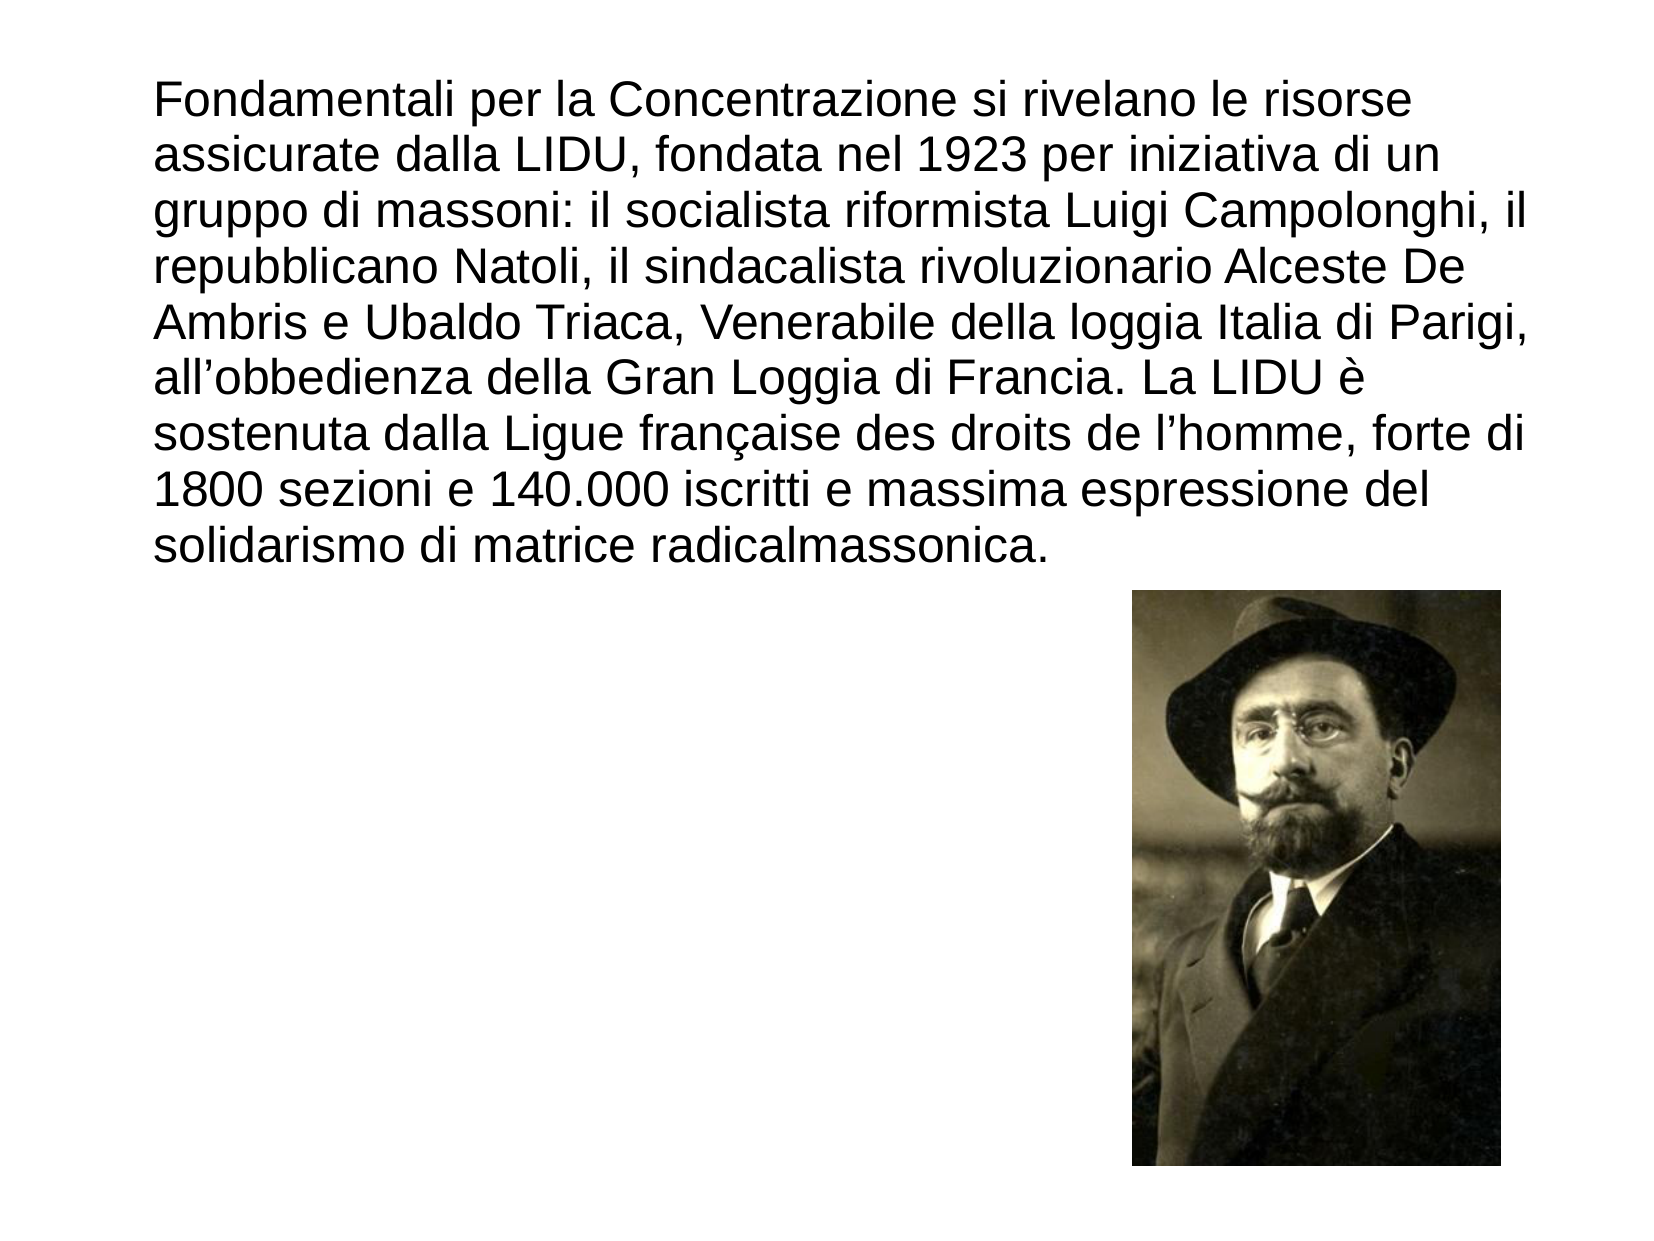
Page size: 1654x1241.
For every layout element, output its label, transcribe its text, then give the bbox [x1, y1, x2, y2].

list Fondamentali per la Concentrazione si rivelano le risorse assicurate dalla LIDU, fondata nel 1923 per iniziativa di un gruppo di massoni: il socialista riformista Luigi Campolonghi, il repubblicano Natoli, il sindacalista rivoluzionario Alceste De Ambris e Ubaldo Triaca, Venerabile della loggia Italia di Parigi, all’obbedienza della Gran Loggia di Francia. La LIDU è sostenuta dalla Ligue française des droits de l’homme, forte di 1800 sezioni e 140.000 iscritti e massima espressione del solidarismo di matrice radicalmassonica. [82, 70, 1571, 1170]
picture [1132, 590, 1501, 1166]
